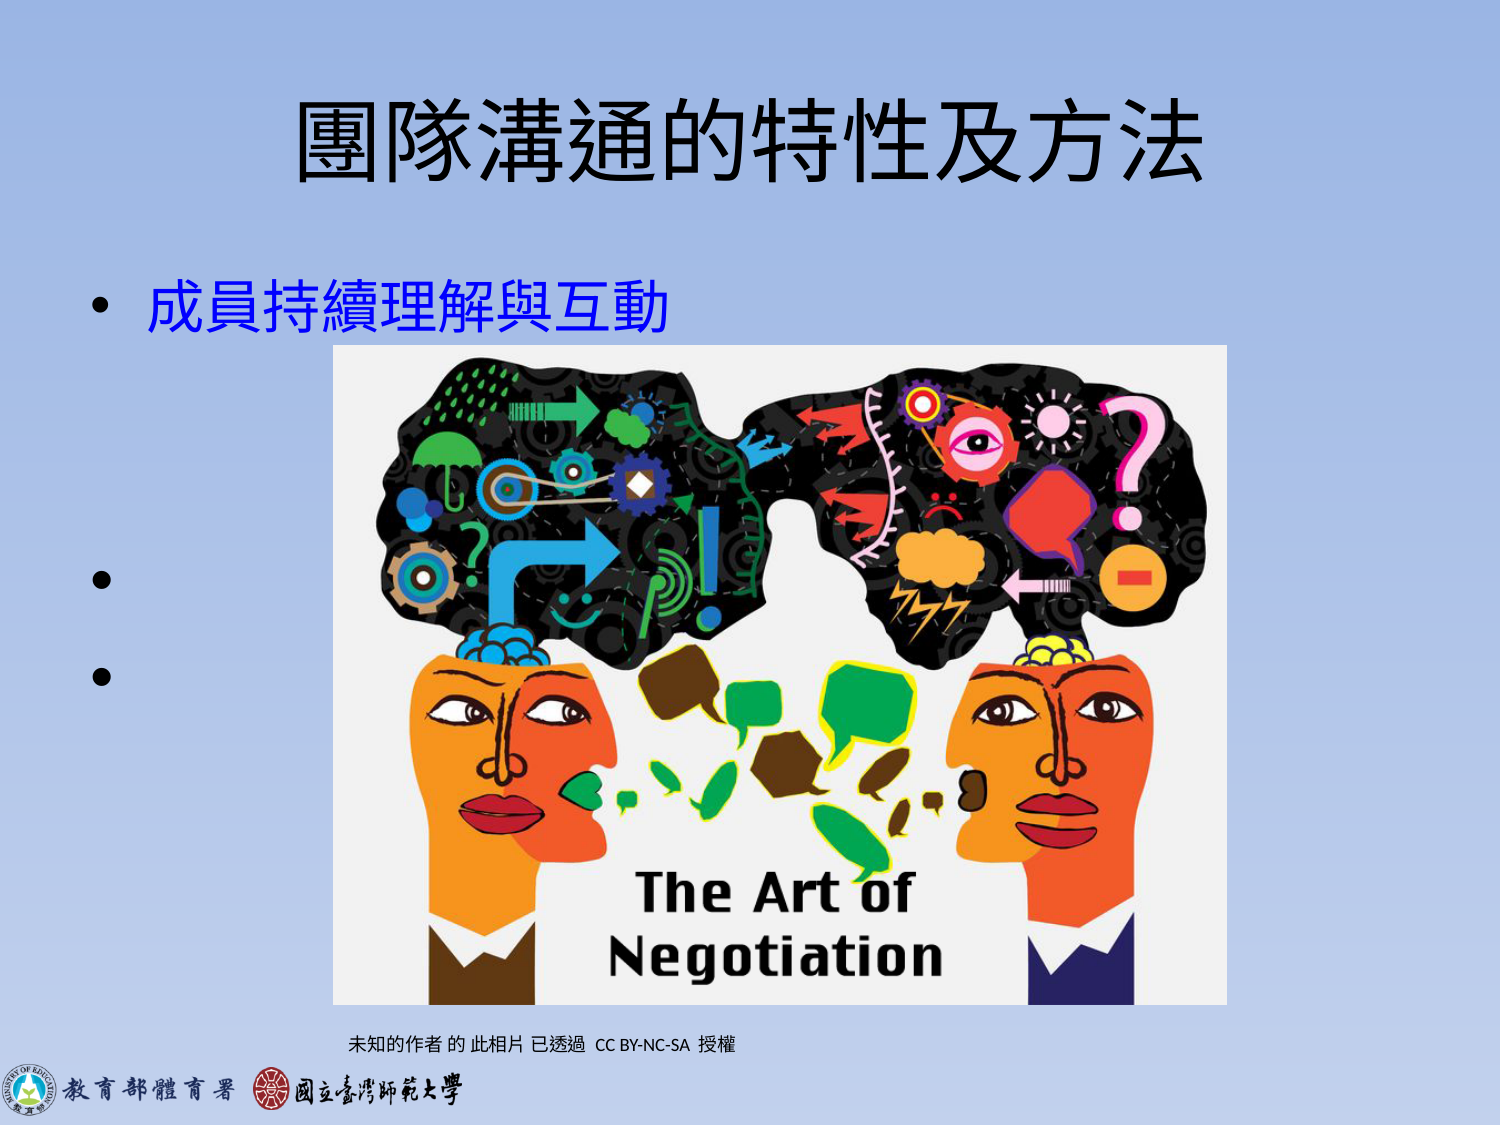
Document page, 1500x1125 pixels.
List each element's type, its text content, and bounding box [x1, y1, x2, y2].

picture [333, 345, 1227, 1005]
title 團隊溝通的特性及方法 [75, 45, 1426, 233]
list 成員持續理解與互動 [75, 262, 781, 1005]
text_box 未知的作者 的 此相片 已透過 CC BY-NC-SA 授權 [333, 1025, 1197, 1064]
